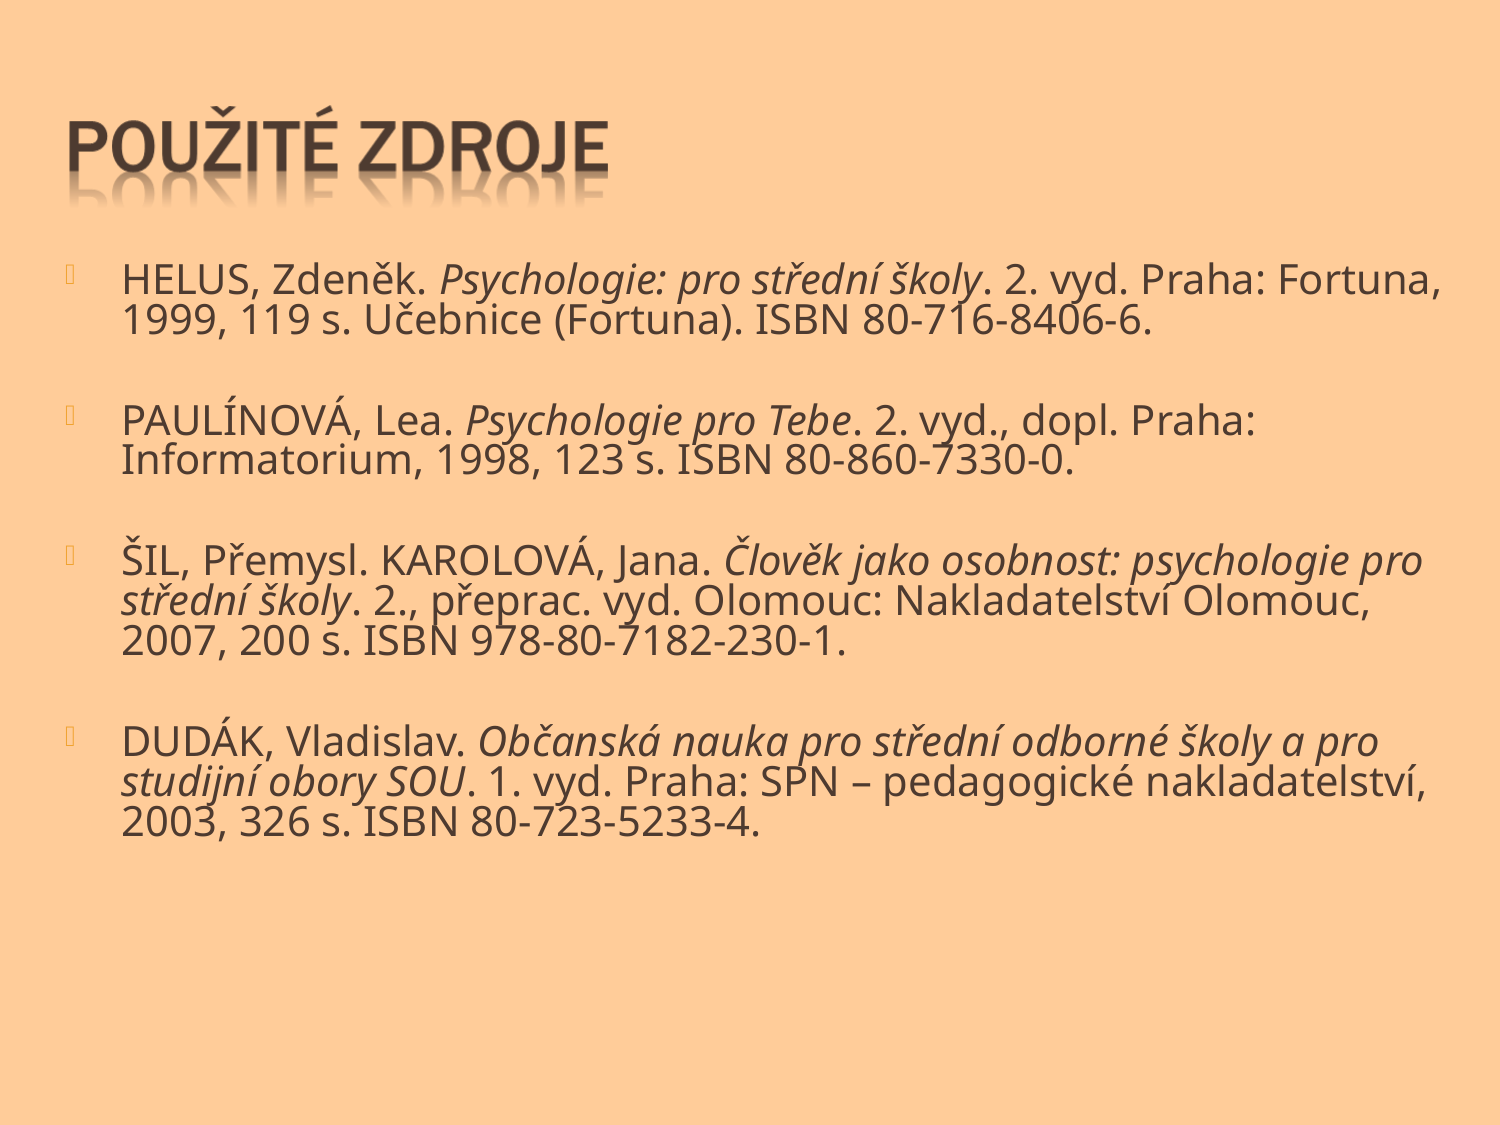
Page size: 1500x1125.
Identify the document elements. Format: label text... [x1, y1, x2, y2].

text_box [17, 75, 1476, 240]
list HELUS, Zdeněk. Psychologie: pro střední školy. 2. vyd. Praha: Fortuna, 1999, 119 s. Učebnice (Fortuna). ISBN 80-716-8406-6. PAULÍNOVÁ, Lea. Psychologie pro Tebe. 2. vyd., dopl. Praha: Informatorium, 1998, 123 s. ISBN 80-860-7330-0. ŠIL, Přemysl. KAROLOVÁ, Jana. Člověk jako osobnost: psychologie pro střední školy. 2., přeprac. vyd. Olomouc: Nakladatelství Olomouc, 2007, 200 s. ISBN 978-80-7182-230-1. DUDÁK, Vladislav. Občanská nauka pro střední odborné školy a pro studijní obory SOU. 1. vyd. Praha: SPN – pedagogické nakladatelství, 2003, 326 s. ISBN 80-723-5233-4. [50, 254, 1476, 998]
